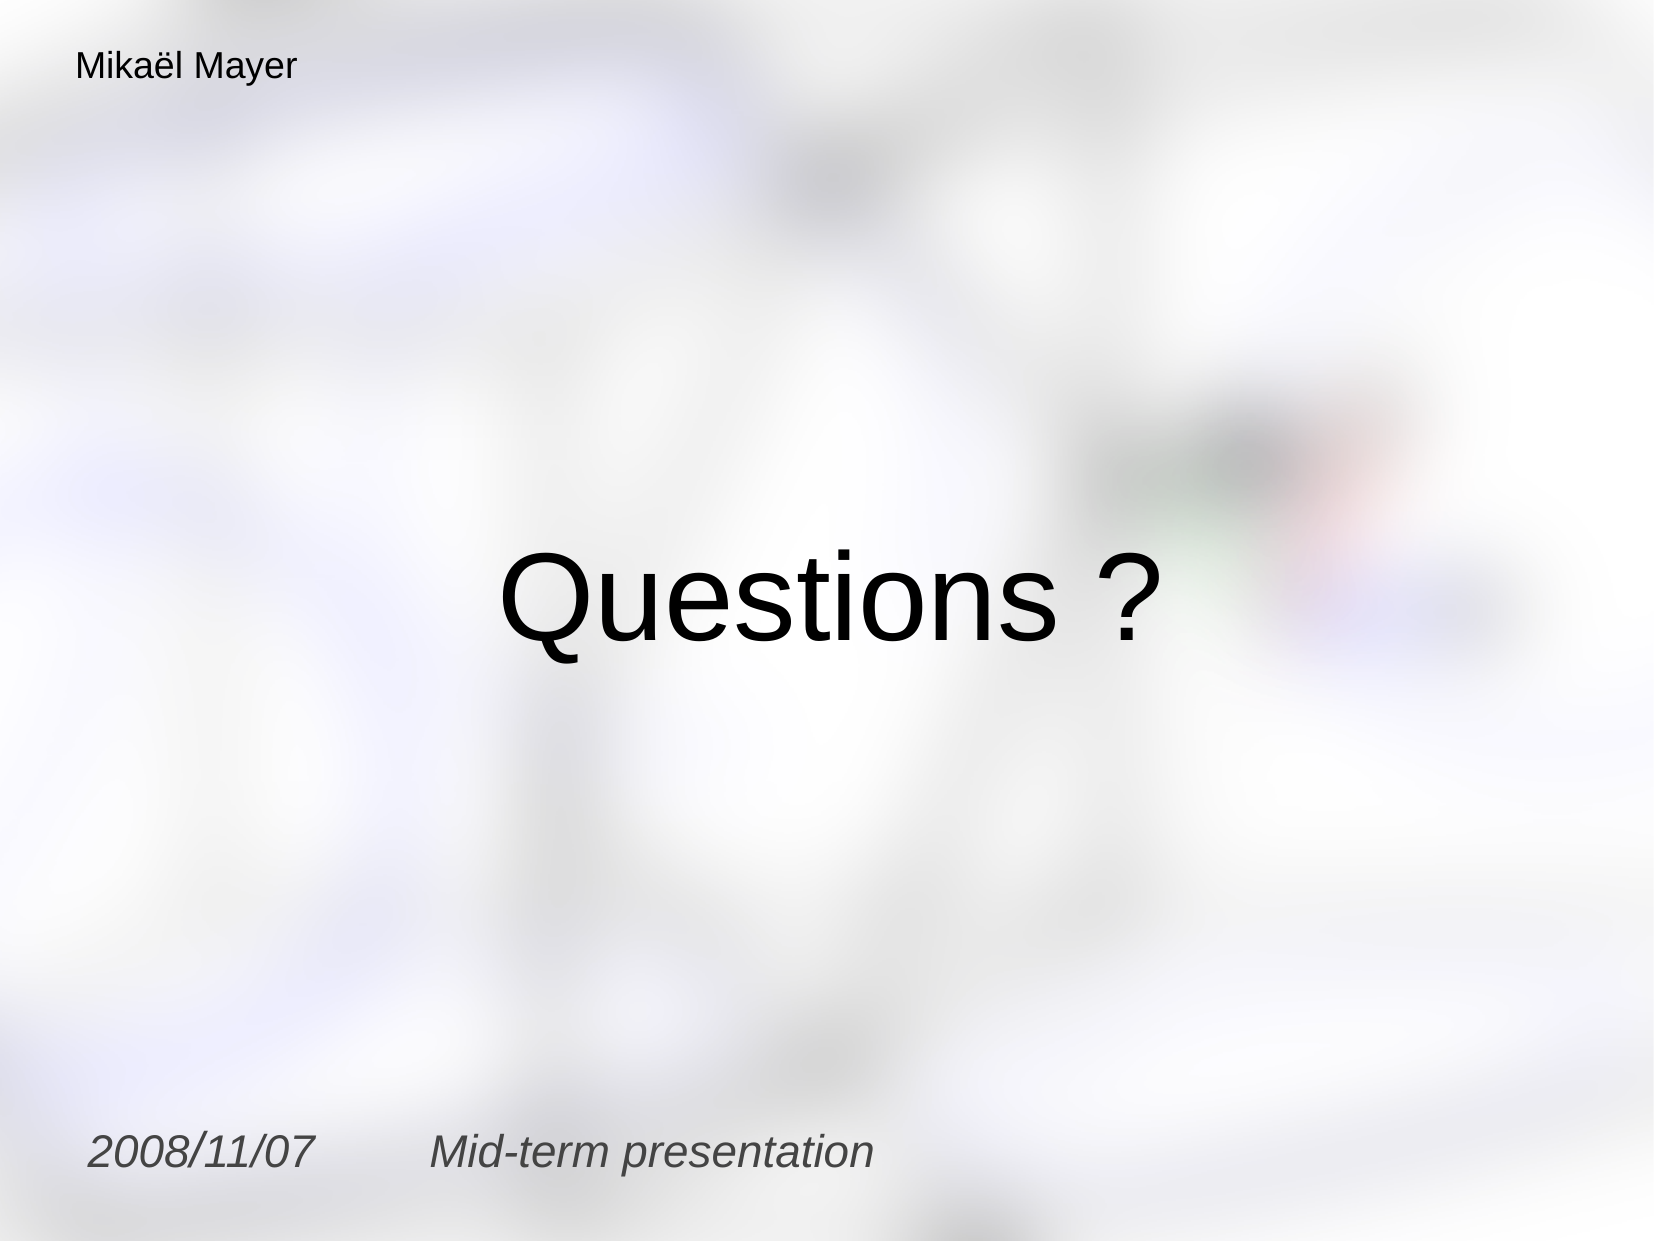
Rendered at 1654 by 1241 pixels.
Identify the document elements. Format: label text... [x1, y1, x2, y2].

text_box Mikaël Mayer [60, 37, 376, 113]
picture [0, 0, 1654, 1241]
text_box 2008/11/07 Mid-term presentation [50, 1124, 913, 1178]
subtitle Questions ? [86, 187, 1576, 1007]
